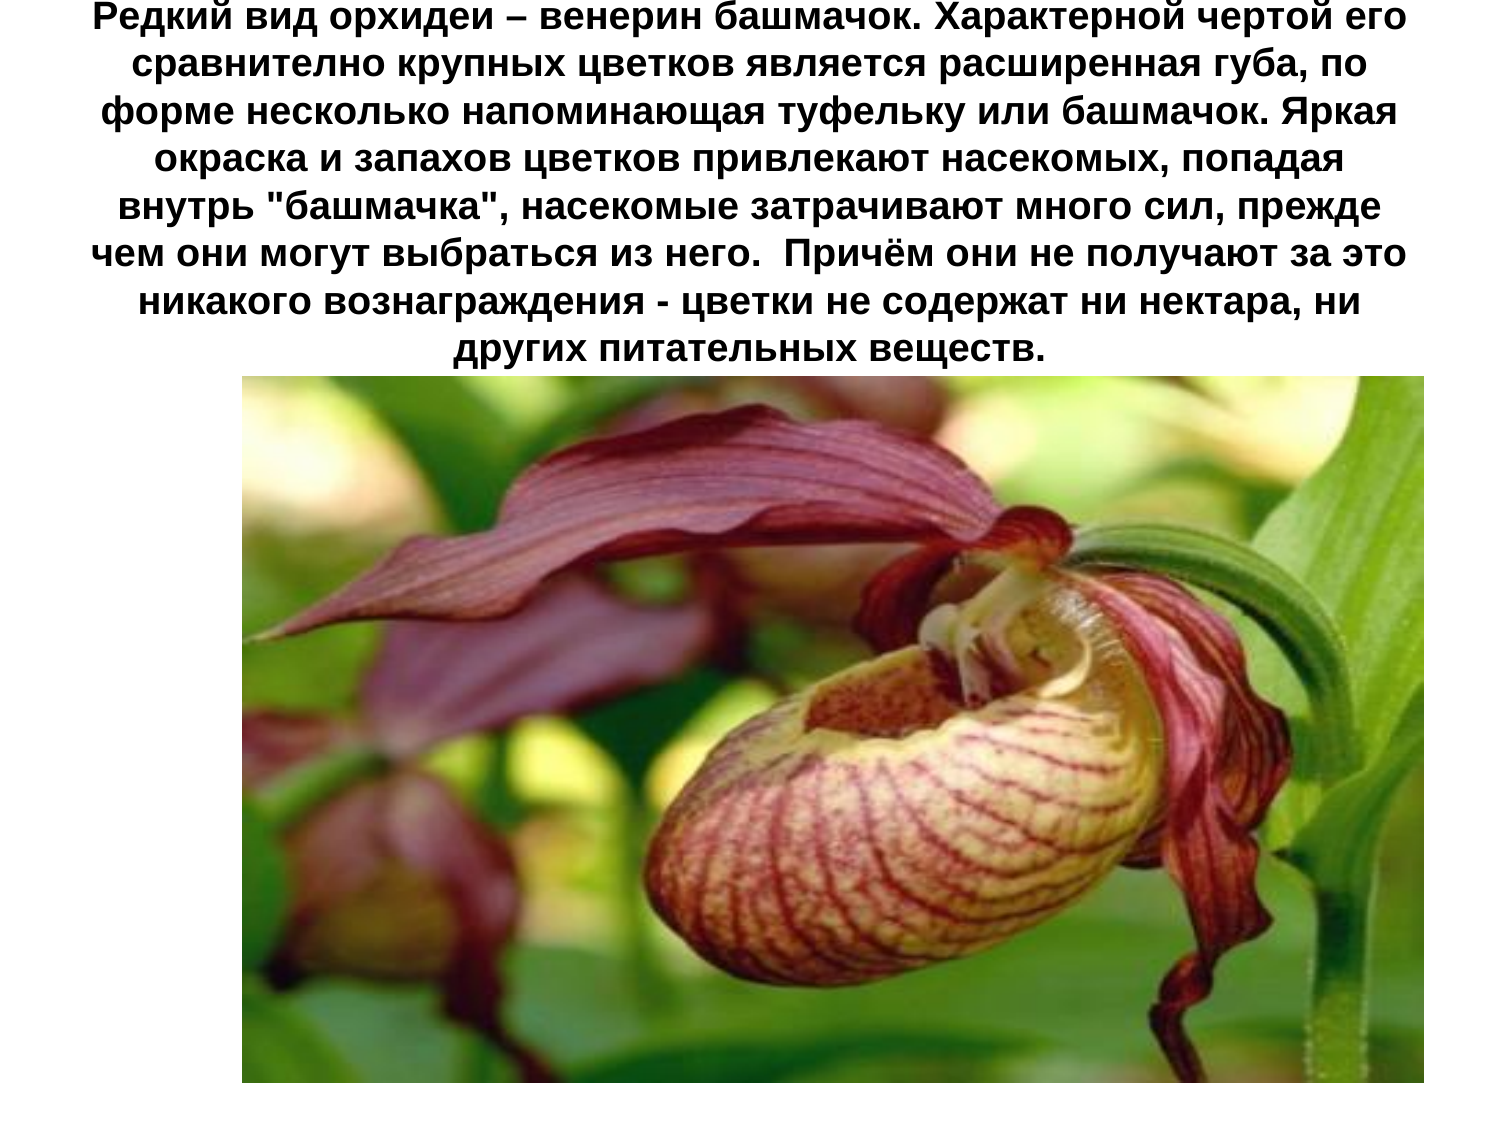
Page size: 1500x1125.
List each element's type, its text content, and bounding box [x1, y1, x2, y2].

title Редкий вид орхидеи – венерин башмачок. Характерной чертой его сравнително крупных цветков является расширенная губа, по форме несколько напоминающая туфельку или башмачок. Яркая окраска и запахов цветков привлекают насекомых, попадая внутрь "башмачка", насекомые затрачивают много сил, прежде чем они могут выбраться из него. Причём они не получают за это никакого вознаграждения - цветки не содержат ни нектара, ни других питательных веществ. [75, 0, 1426, 425]
picture [242, 376, 1424, 1083]
